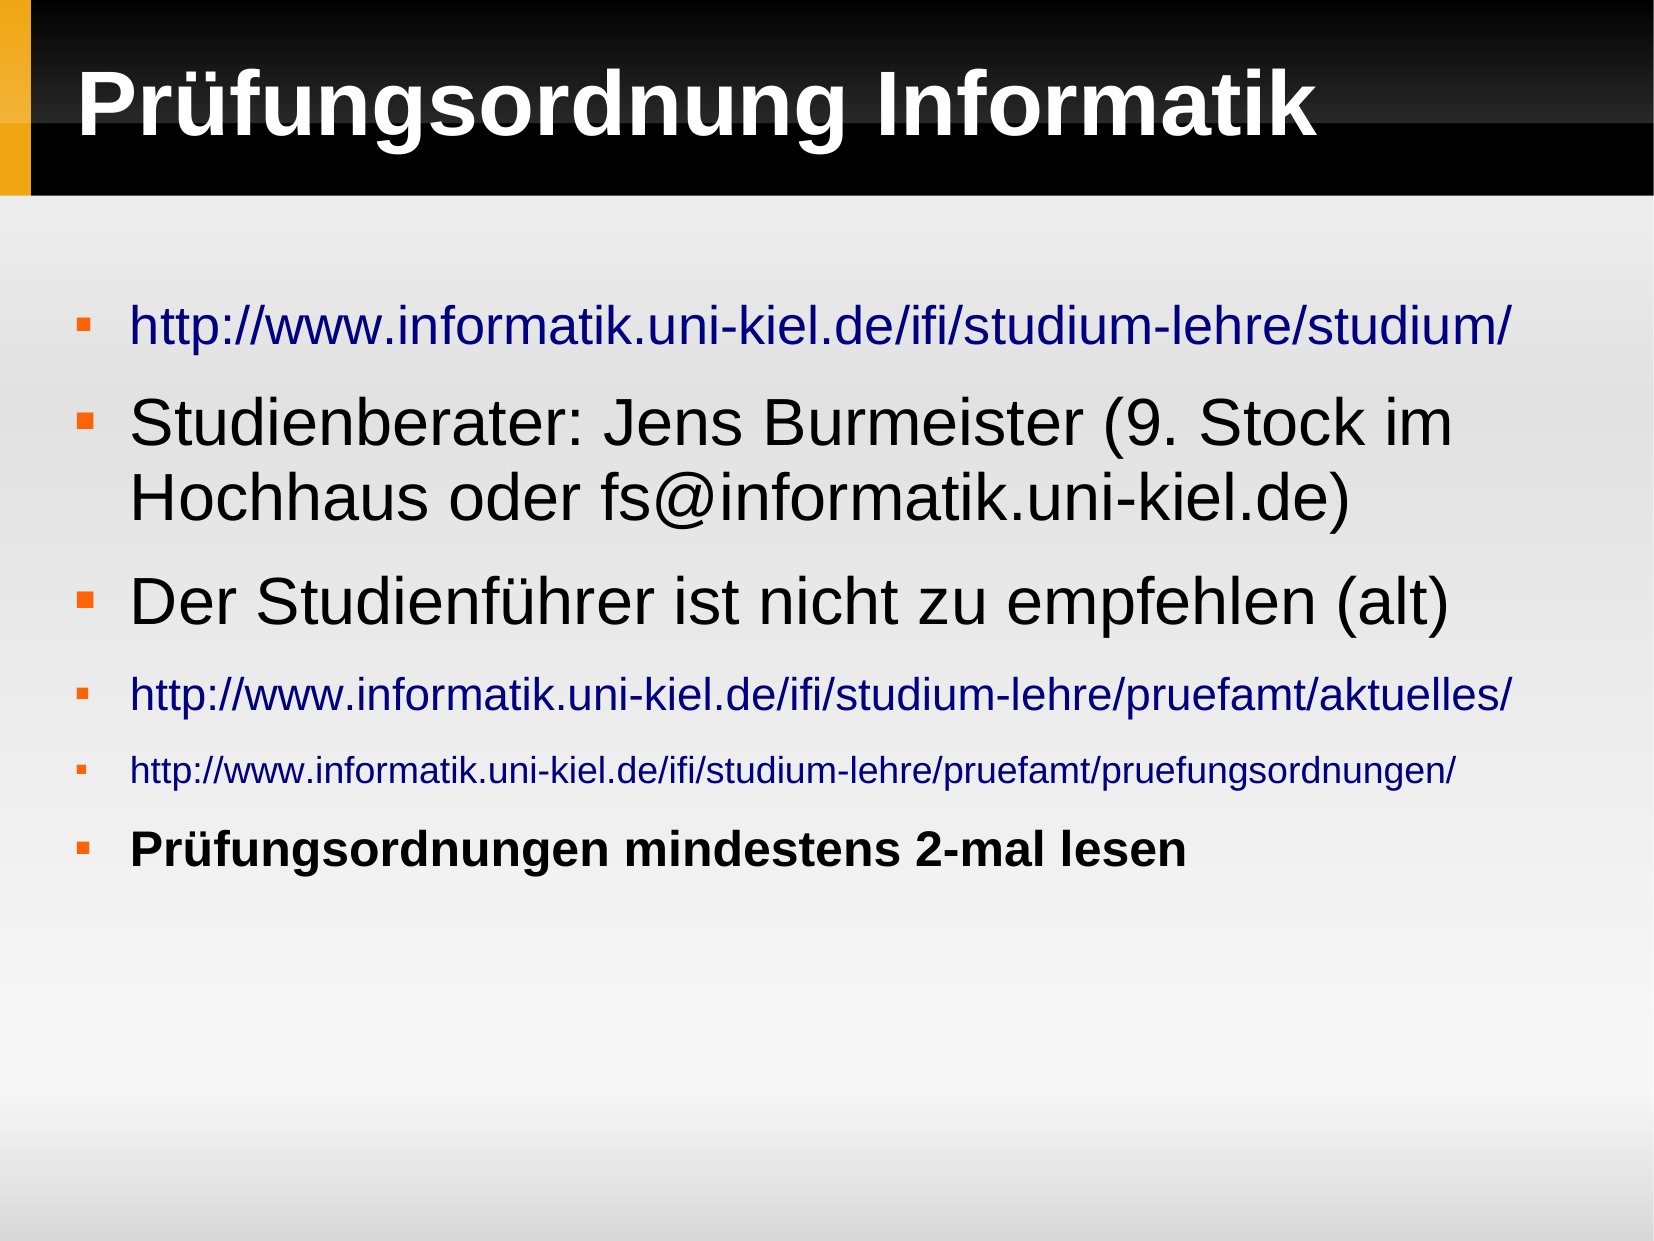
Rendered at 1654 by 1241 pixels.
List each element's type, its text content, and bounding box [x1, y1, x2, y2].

picture [0, 0, 1654, 1241]
title Prüfungsordnung Informatik [76, 0, 1565, 208]
list http://www.informatik.uni-kiel.de/ifi/studium-lehre/studium/ Studienberater: Jens Burmeister (9. Stock im Hochhaus oder fs@informatik.uni-kiel.de) Der Studienführer ist nicht zu empfehlen (alt) http://www.informatik.uni-kiel.de/ifi/studium-lehre/pruefamt/aktuelles/ http://www.informatik.uni-kiel.de/ifi/studium-lehre/pruefamt/pruefungsordnungen/ Prüfungsordnungen mindestens 2-mal lesen [59, 295, 1548, 1099]
